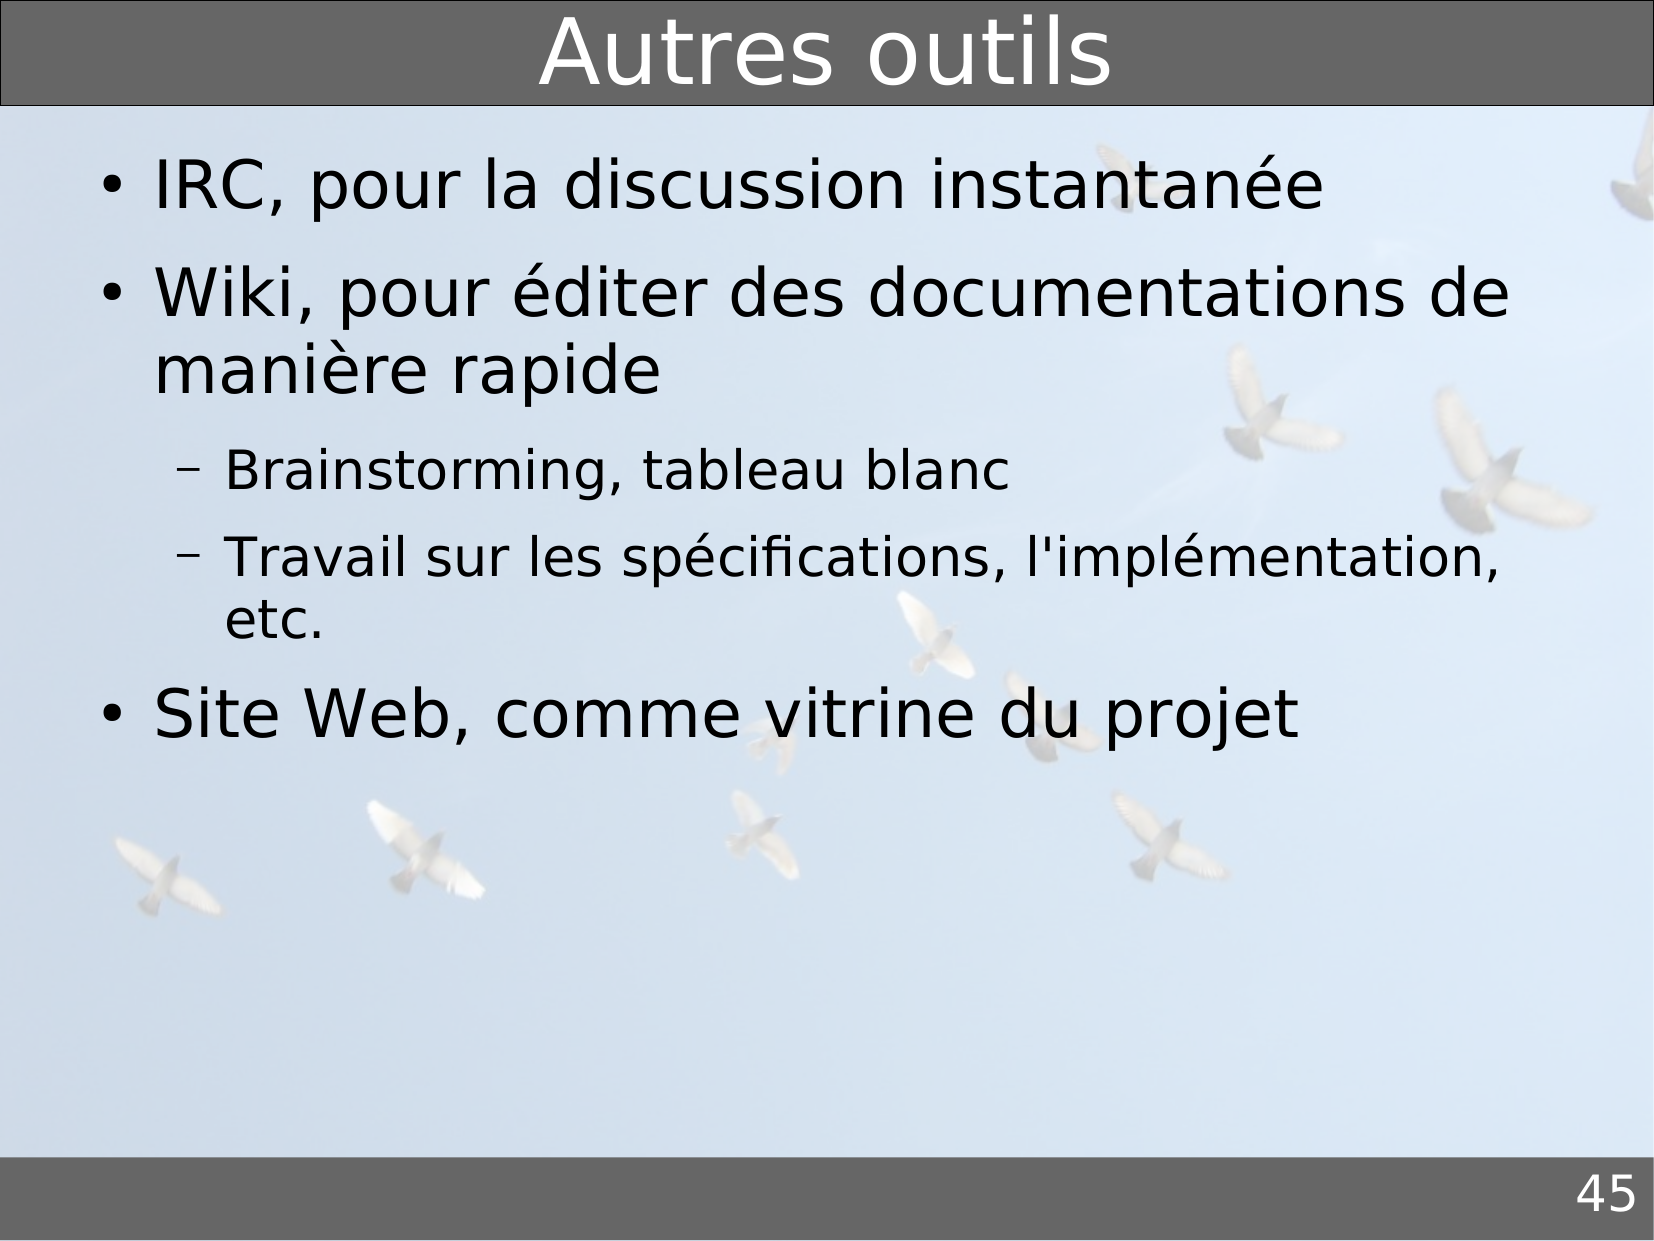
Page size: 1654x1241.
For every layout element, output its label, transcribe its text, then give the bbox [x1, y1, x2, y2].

list IRC, pour la discussion instantanée Wiki, pour éditer des documentations de manière rapide Brainstorming, tableau blanc Travail sur les spécifications, l'implémentation, etc. Site Web, comme vitrine du projet [82, 146, 1571, 1094]
title Autres outils [0, 0, 1654, 107]
